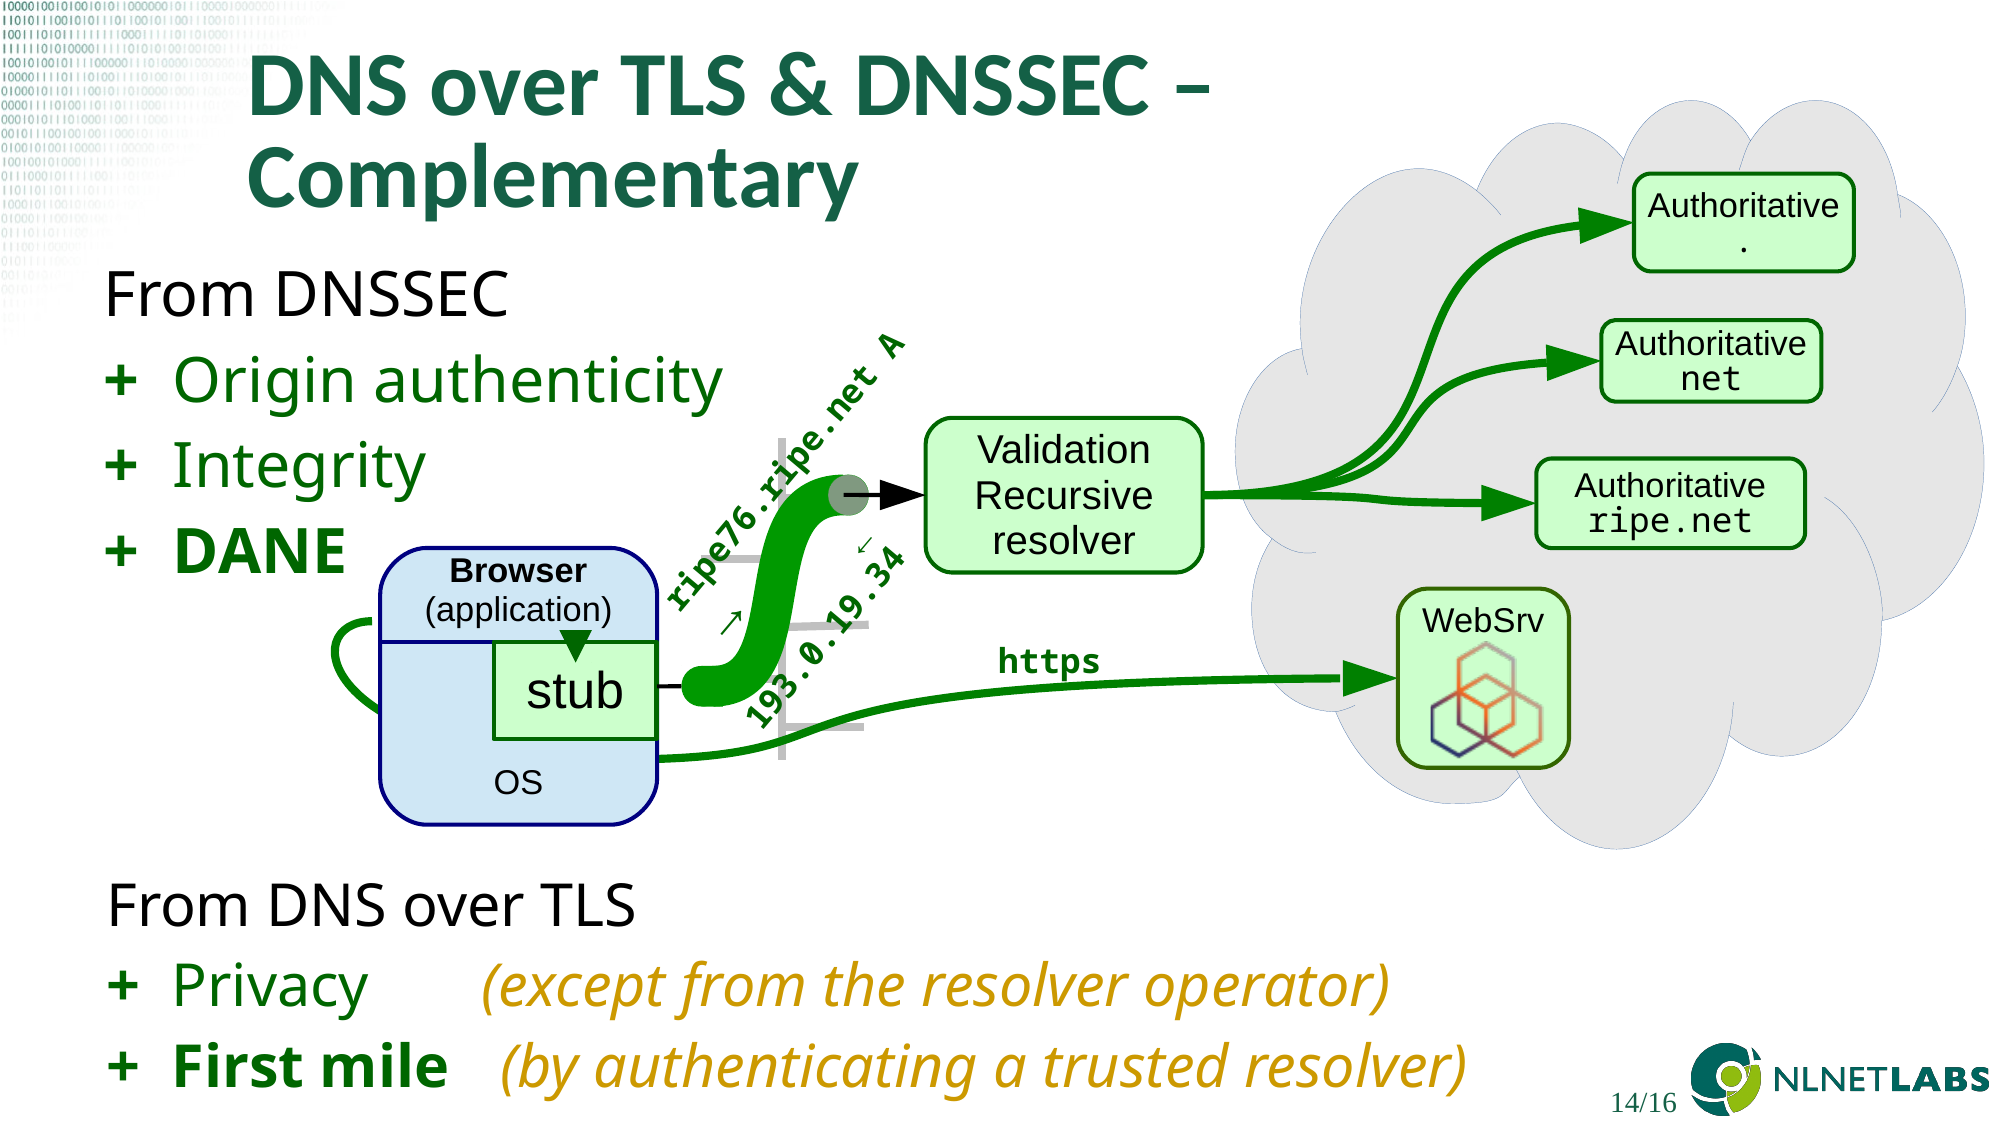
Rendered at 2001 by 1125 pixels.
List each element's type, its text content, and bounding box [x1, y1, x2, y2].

title DNS over TLS & DNSSEC – Complementary [99, 44, 1901, 233]
text_box From DNS over TLS + Privacy (except from the resolver operator) + First mile (by authenticating a trusted resolver) [106, 862, 1985, 1105]
picture [1691, 1043, 1989, 1116]
text_box From DNSSEC + Origin authenticity + Integrity + DANE [103, 249, 727, 603]
picture [1, 1, 1985, 850]
